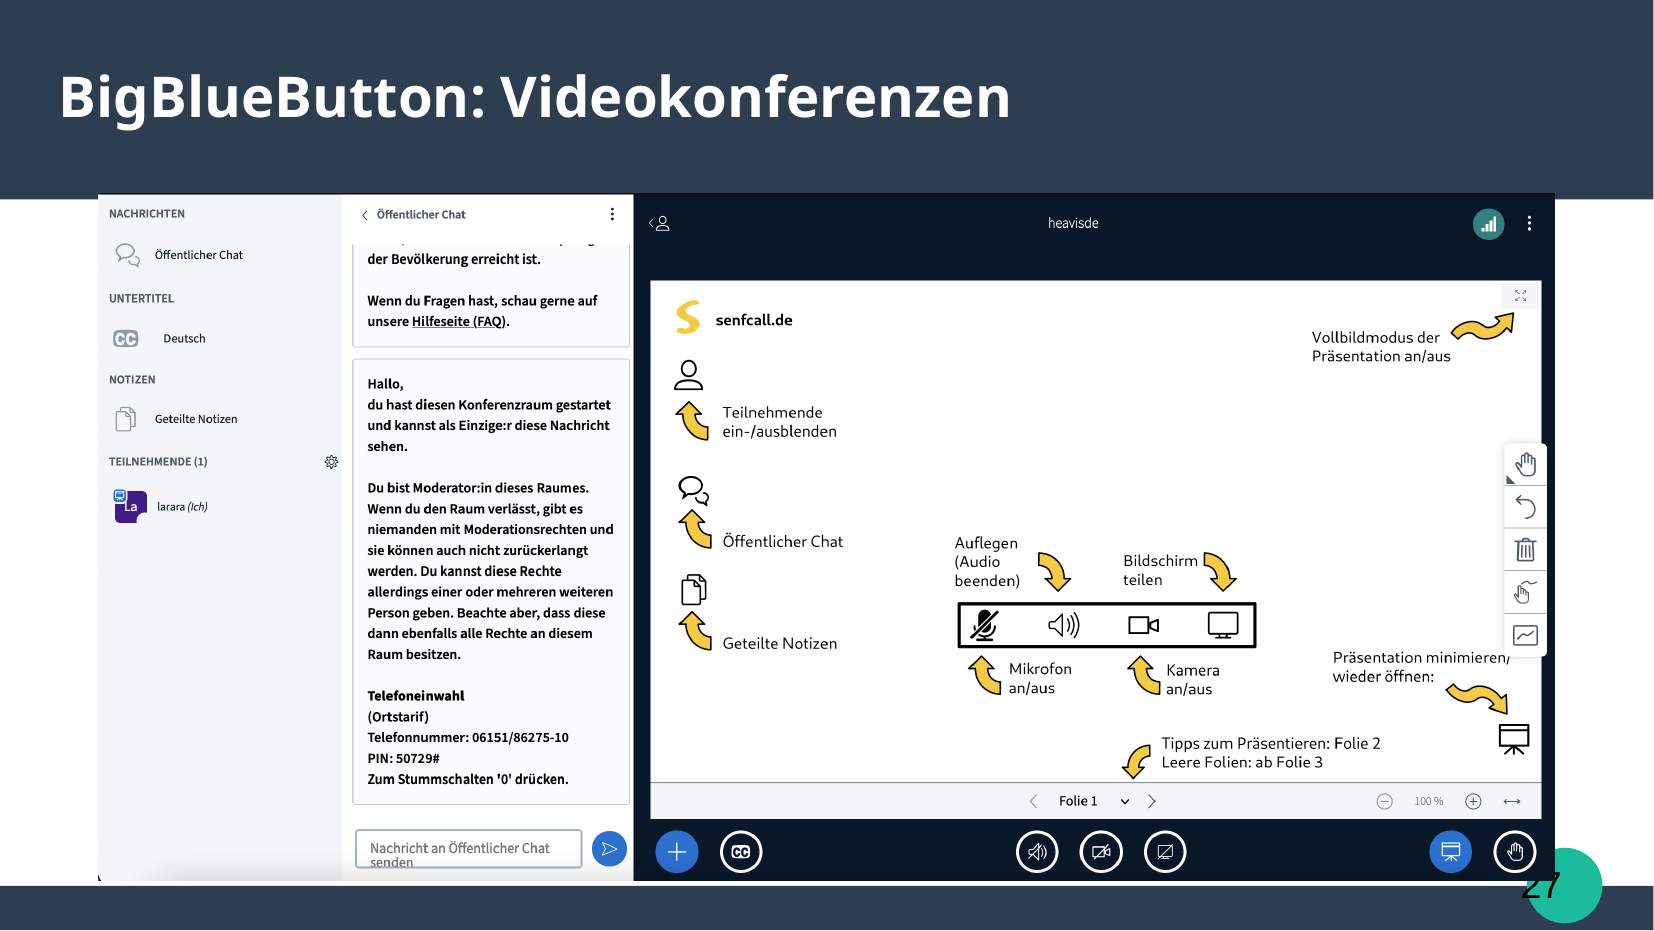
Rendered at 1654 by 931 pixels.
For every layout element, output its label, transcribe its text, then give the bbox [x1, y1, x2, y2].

picture [98, 193, 1555, 881]
title BigBlueButton: Videokonferenzen [59, 37, 1595, 155]
